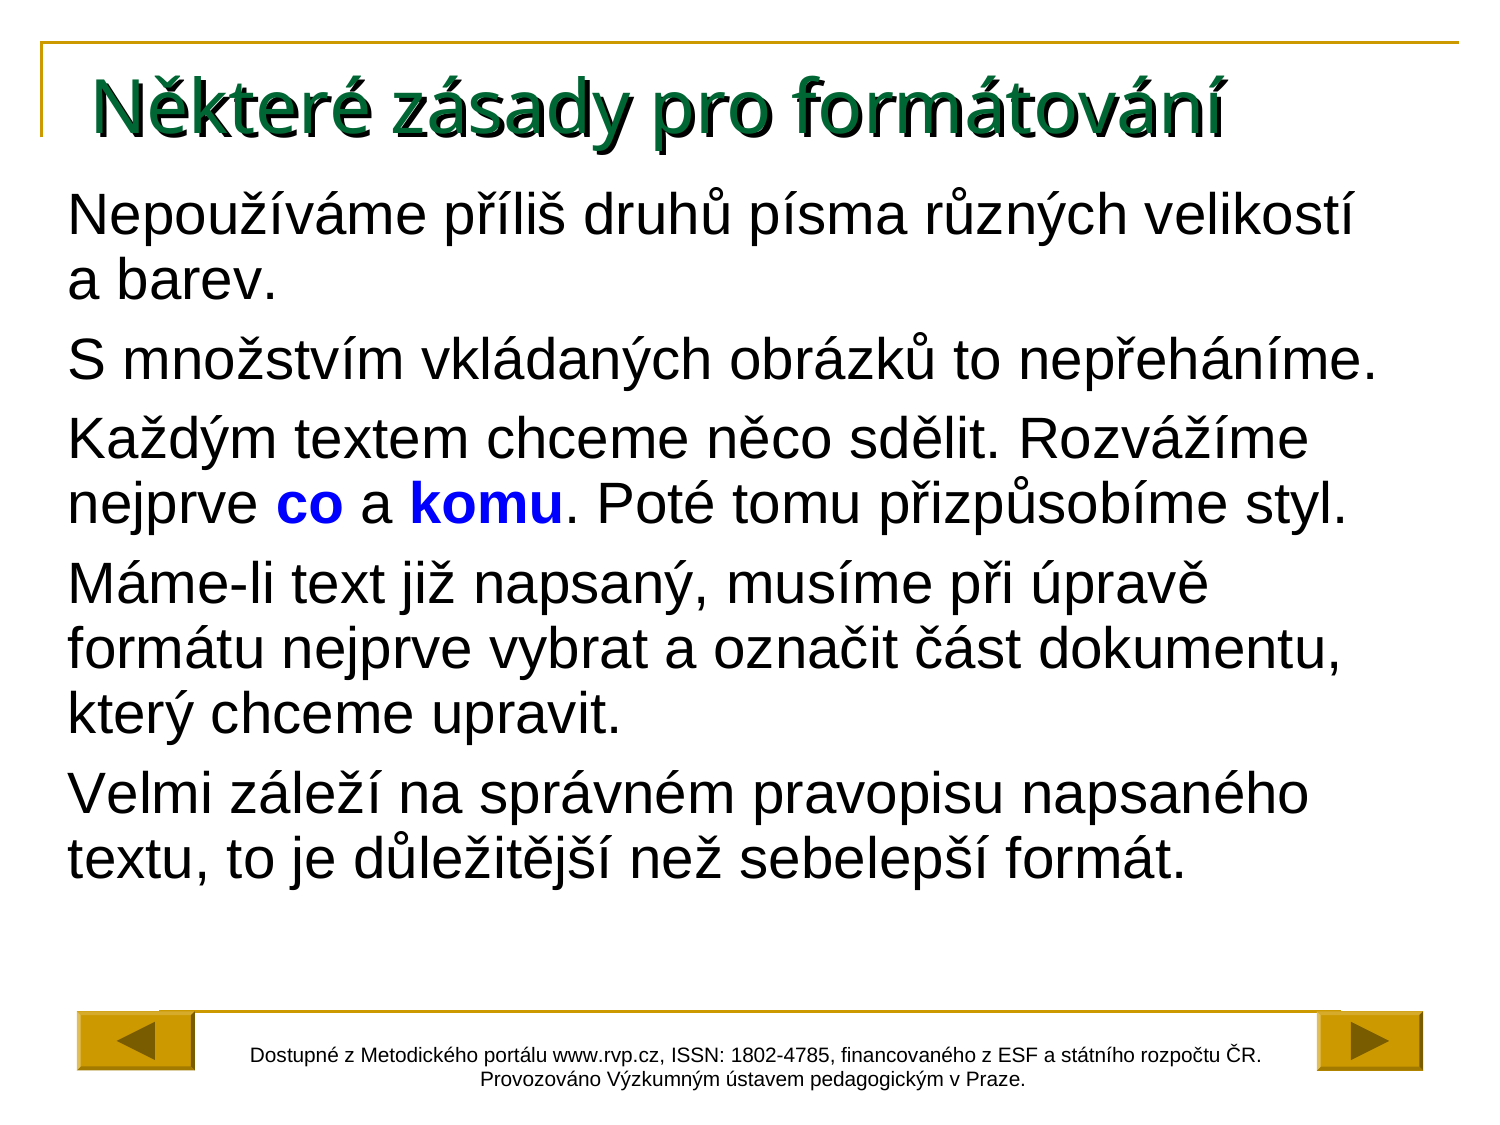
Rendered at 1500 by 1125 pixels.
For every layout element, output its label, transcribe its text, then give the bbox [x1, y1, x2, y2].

text_box [1318, 1011, 1424, 1071]
text_box [78, 1011, 195, 1071]
text_box Nepoužíváme příliš druhů písma různých velikostí a barev. S množstvím vkládaných obrázků to nepřeháníme. Každým textem chceme něco sdělit. Rozvážíme nejprve co a komu. Poté tomu přizpůsobíme styl. Máme-li text již napsaný, musíme při úpravě formátu nejprve vybrat a označit část dokumentu, který chceme upravit. Velmi záleží na správném pravopisu napsaného textu, to je důležitější než sebelepší formát. [53, 174, 1433, 980]
title Některé zásady pro formátování [75, 45, 1426, 174]
